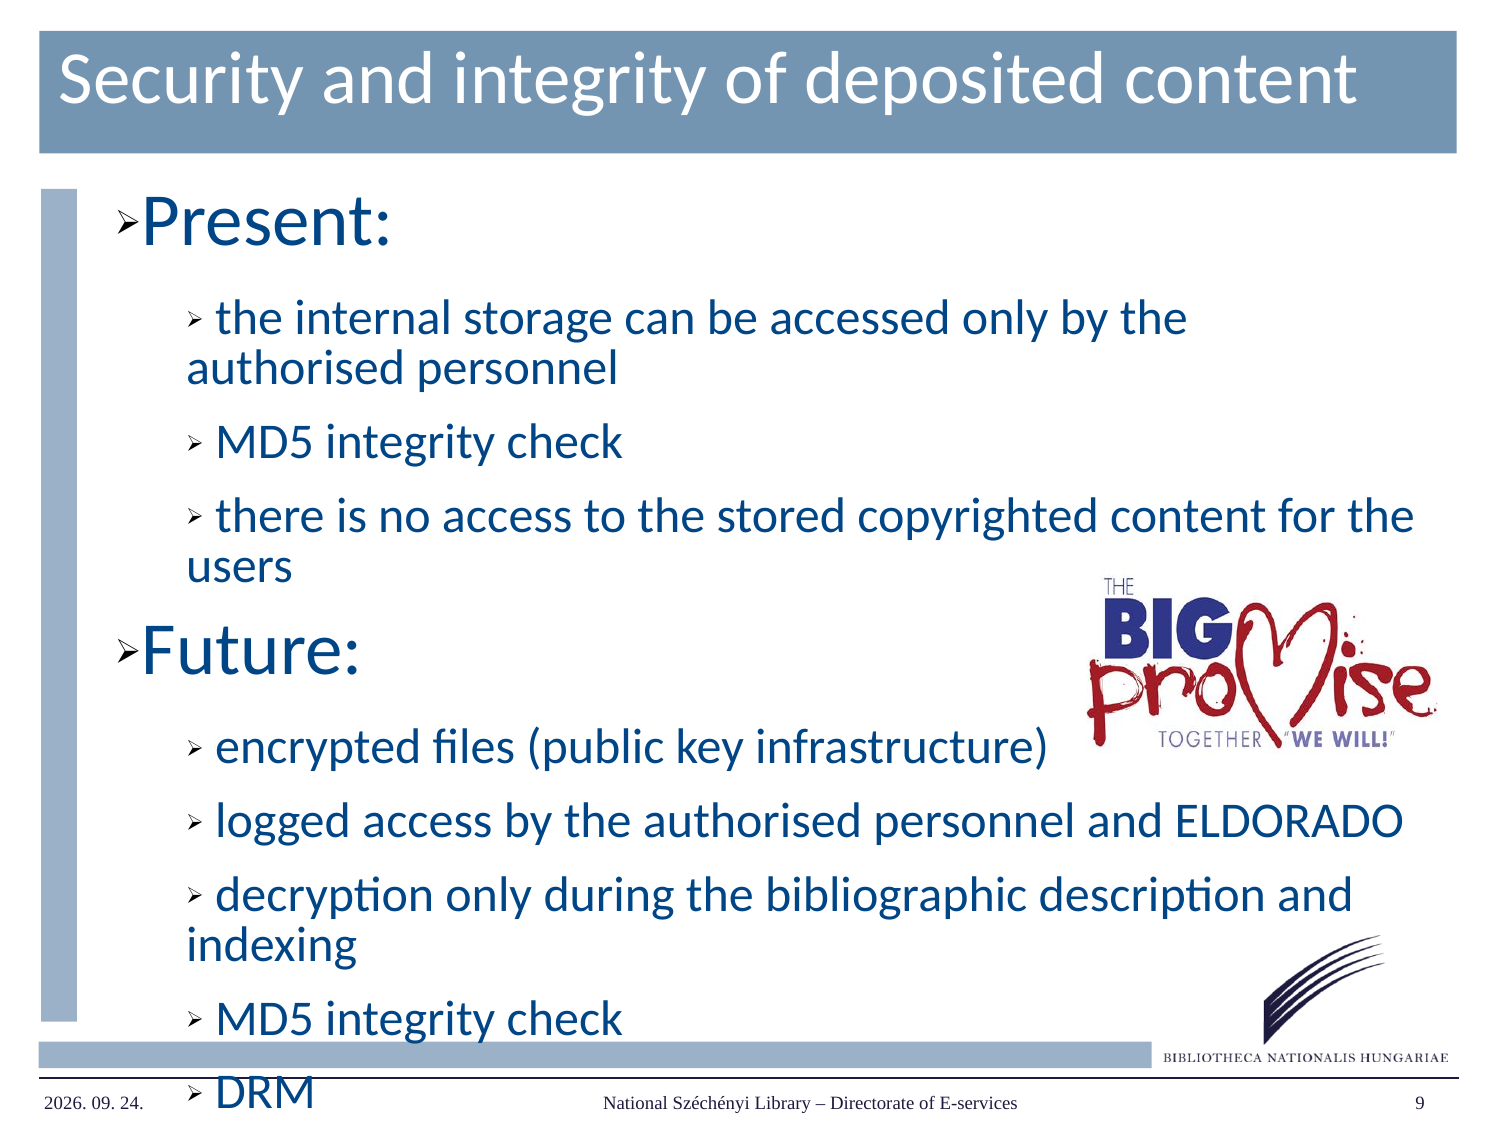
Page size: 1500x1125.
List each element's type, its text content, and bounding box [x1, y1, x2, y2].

picture [1418, 935, 1448, 1062]
title Security and integrity of deposited content [59, 23, 1497, 147]
picture [1074, 566, 1453, 768]
list Present: the internal storage can be accessed only by the authorised personnel MD5 integrity check there is no access to the stored copyrighted content for the users Future: encrypted files (public key infrastructure) logged access by the authorised personnel and ELDORADO decryption only during the bibliographic description and indexing MD5 integrity check DRM [97, 189, 1418, 1125]
